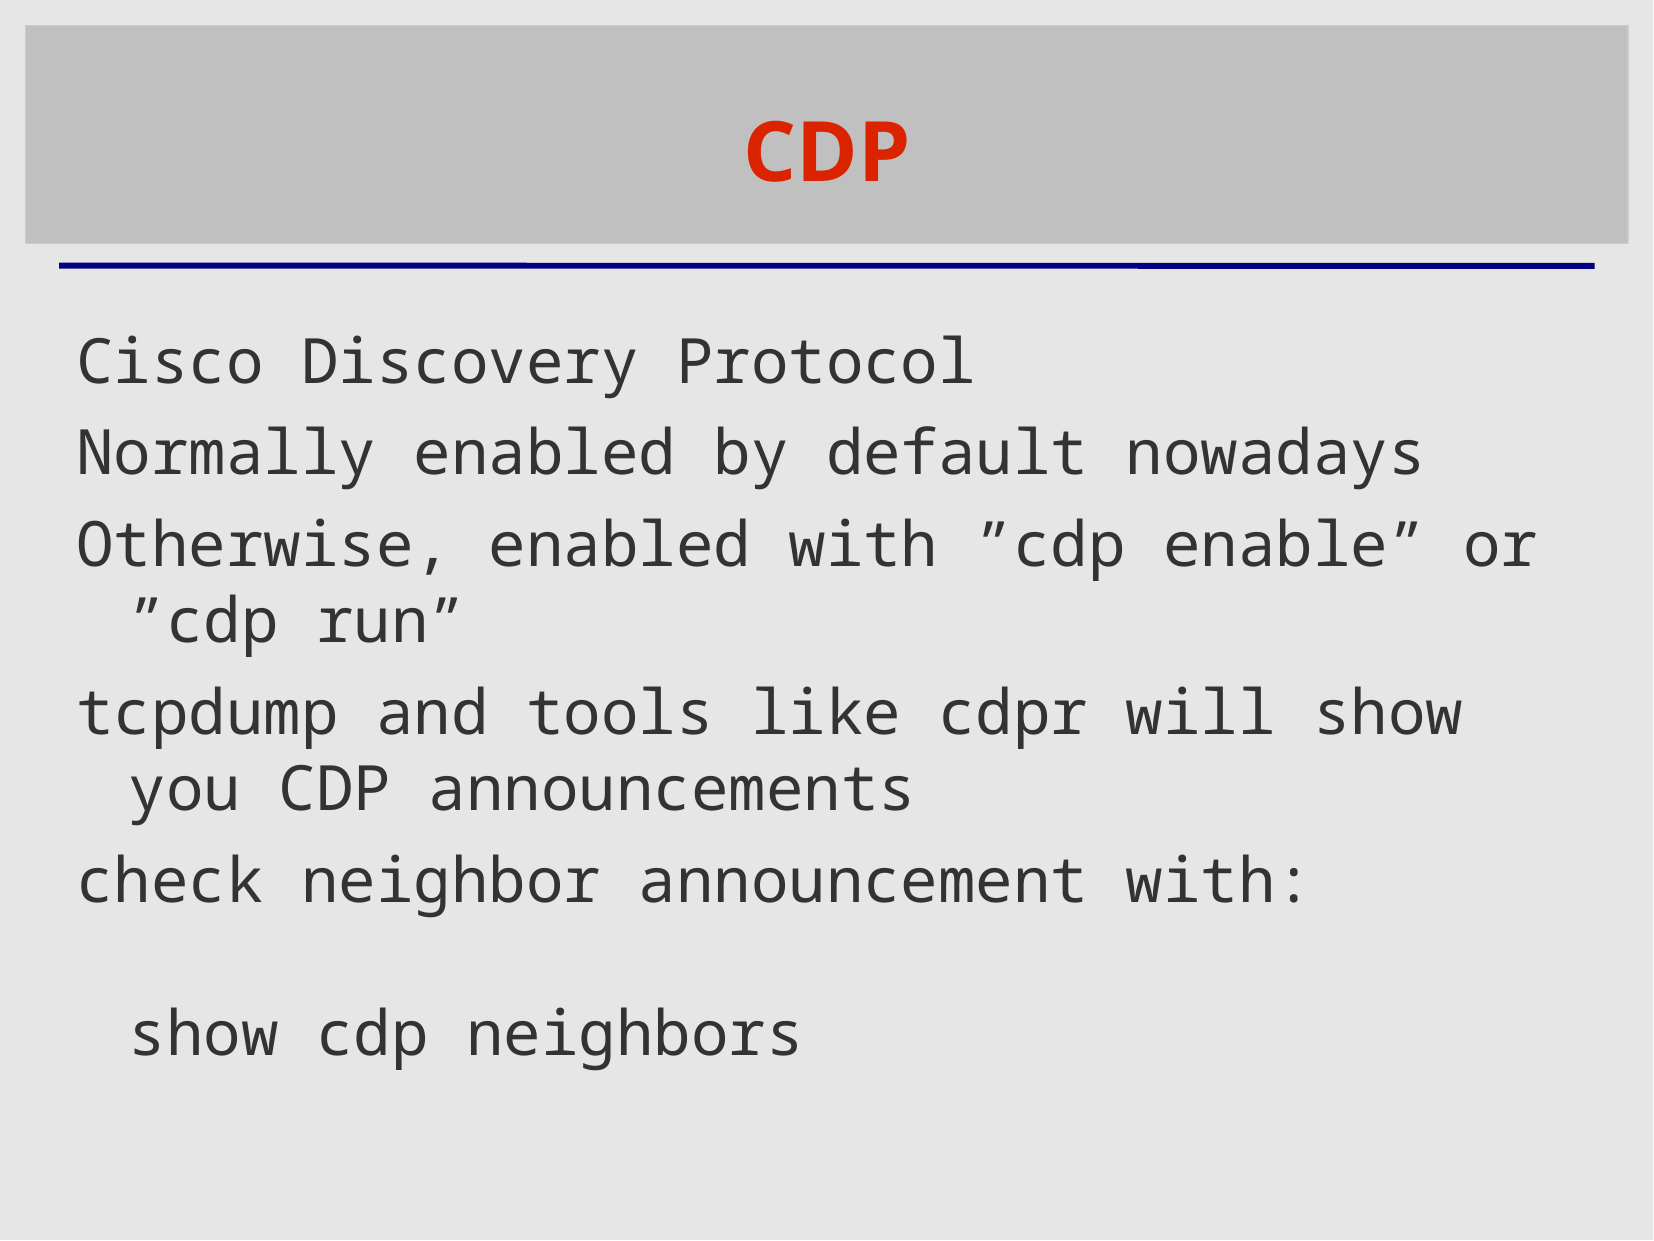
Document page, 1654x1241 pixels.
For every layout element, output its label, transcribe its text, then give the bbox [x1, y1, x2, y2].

title CDP [121, 53, 1533, 245]
list Cisco Discovery Protocol Normally enabled by default nowadays Otherwise, enabled with ”cdp enable” or ”cdp run” tcpdump and tools like cdpr will show you CDP announcements check neighbor announcement with: show cdp neighbors [59, 322, 1594, 1117]
